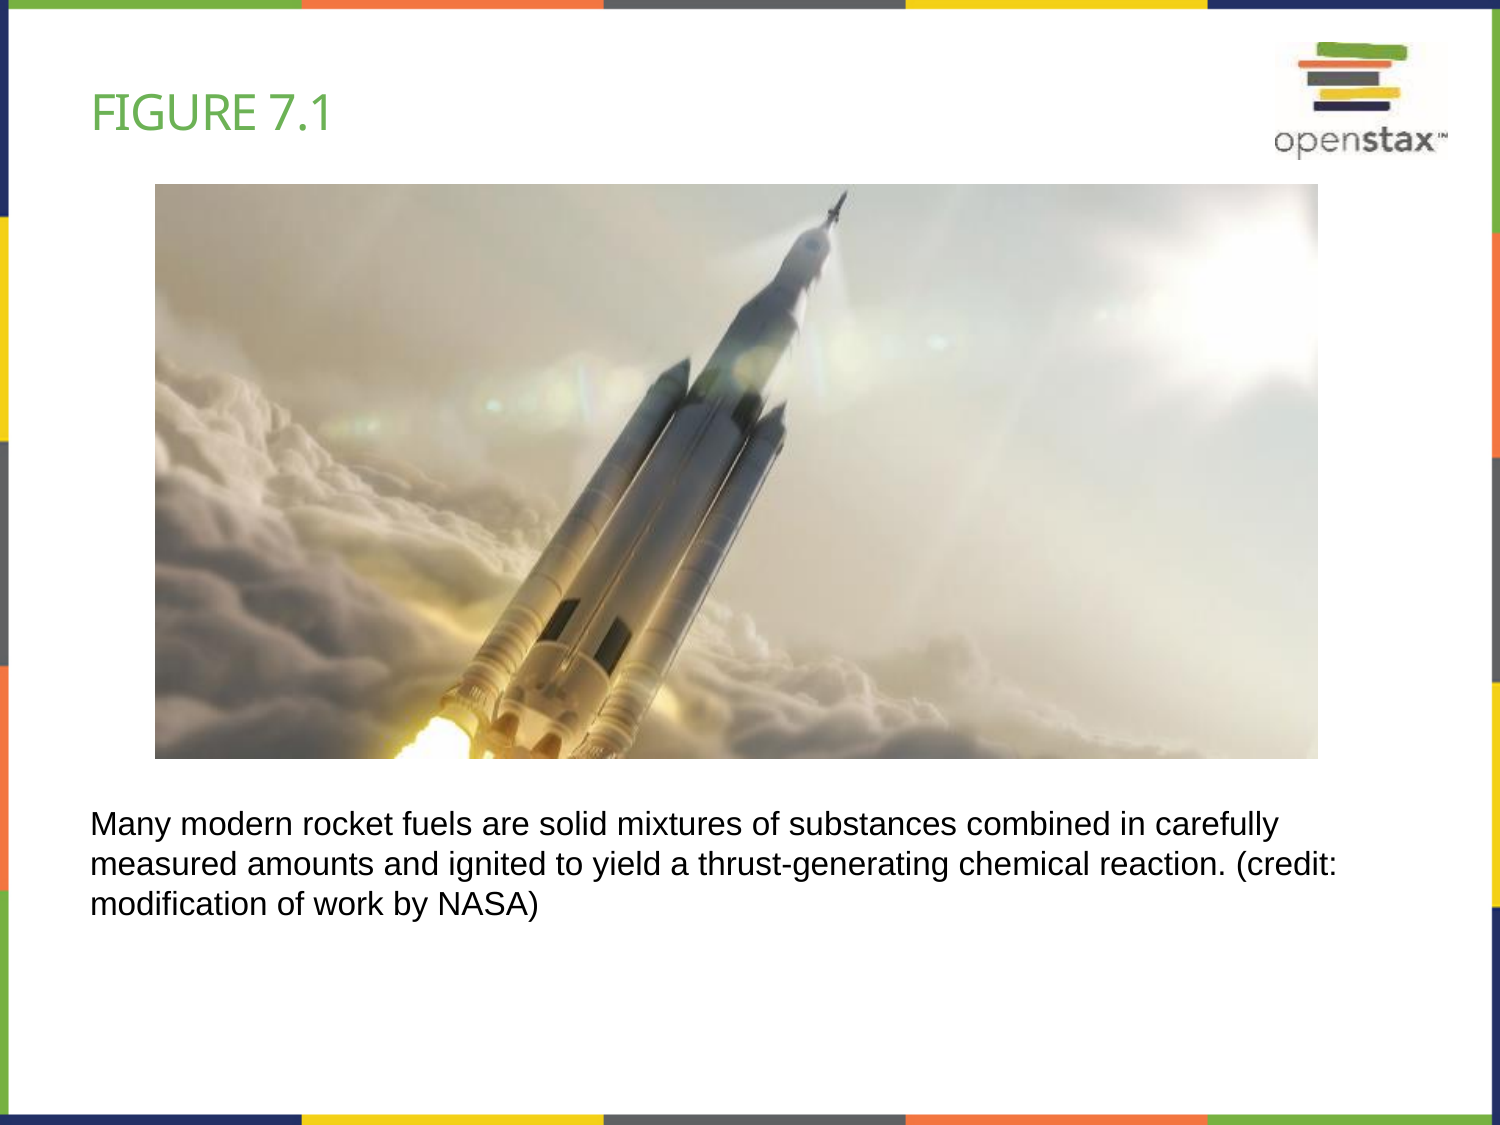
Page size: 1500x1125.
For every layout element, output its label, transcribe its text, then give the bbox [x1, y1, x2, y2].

list Many modern rocket fuels are solid mixtures of substances combined in carefully measured amounts and ignited to yield a thrust-generating chemical reaction. (credit: modification of work by NASA) [75, 794, 1398, 986]
title Figure 7.1 [75, 39, 1398, 148]
picture [0, 0, 1500, 1125]
